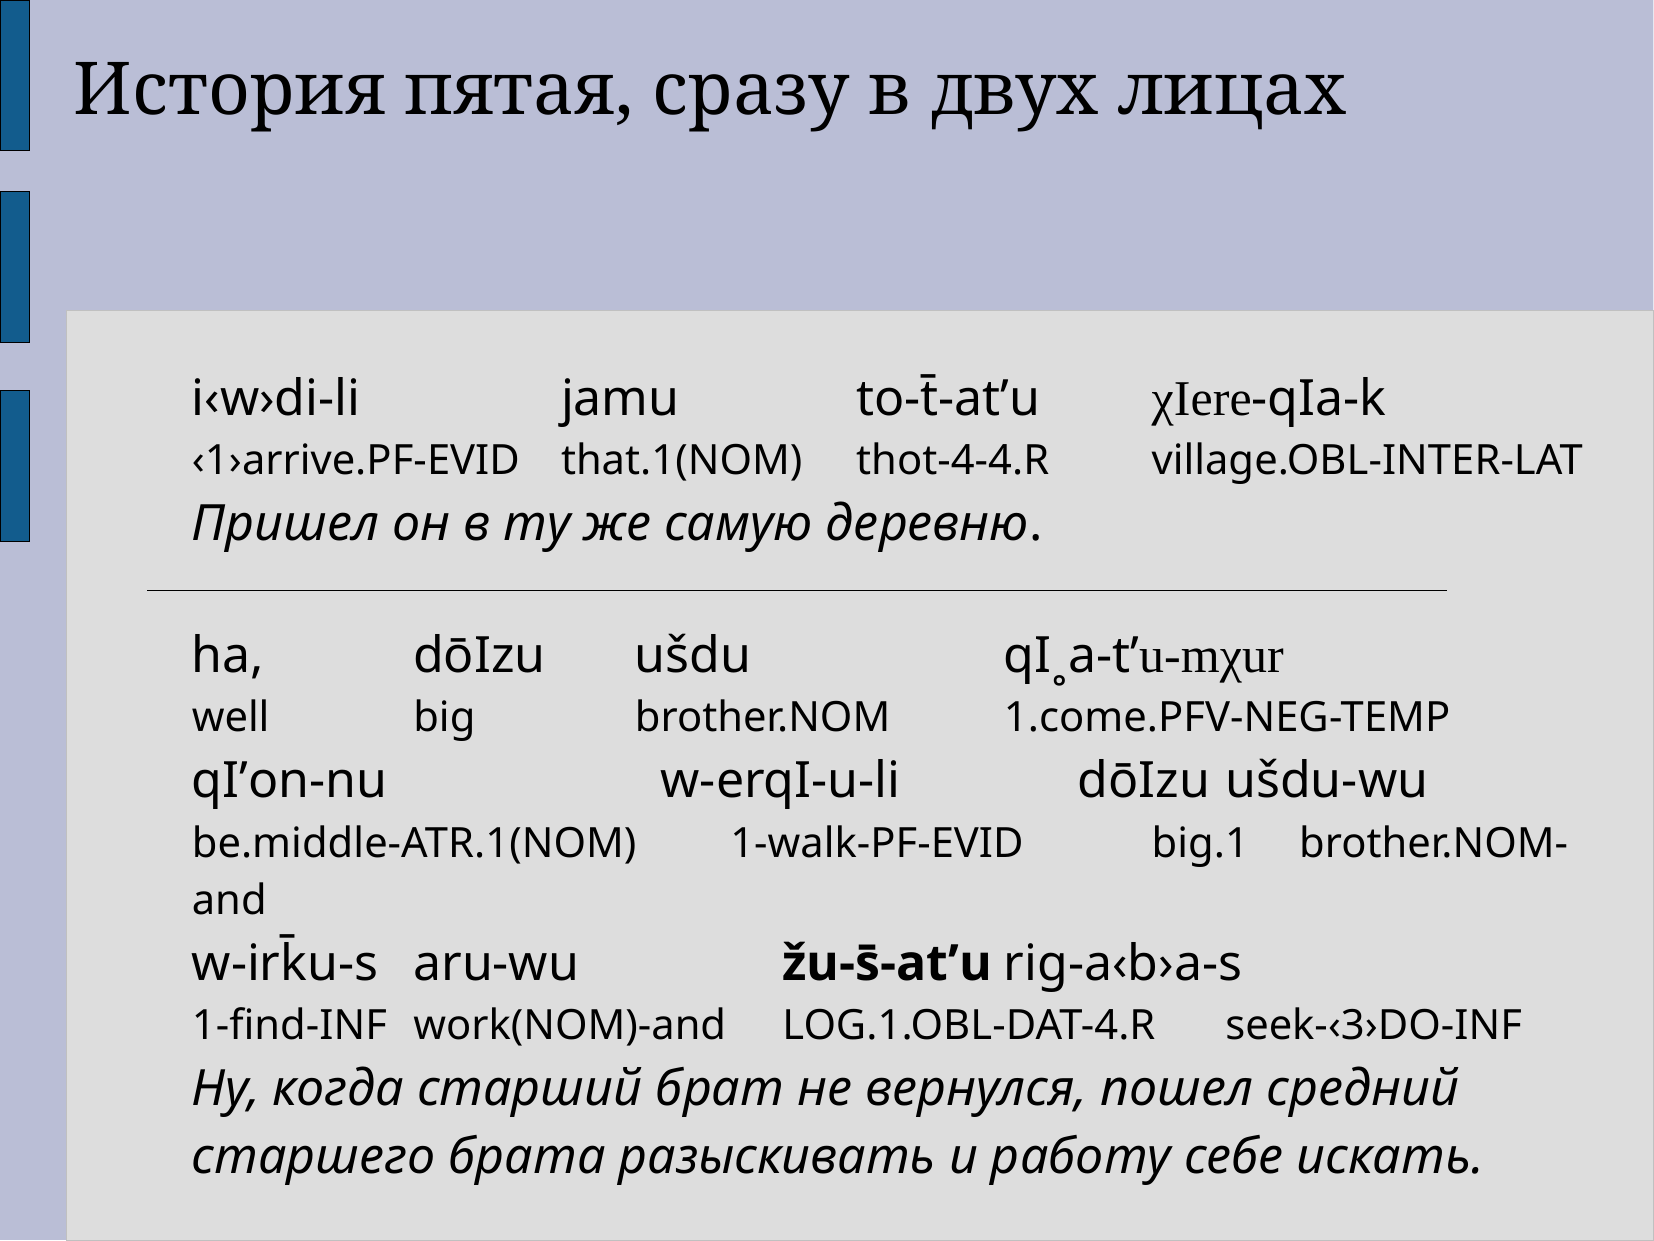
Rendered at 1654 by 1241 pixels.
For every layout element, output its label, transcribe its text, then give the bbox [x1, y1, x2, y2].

text_box i‹w›di-li jamu to-t̄-atʼu χӀere-qӀa-k ‹1›arrive.PF-EVID that.1(NOM) thot-4-4.R village.OBL-INTER-LAT Пришел он в ту же самую деревню. [177, 354, 1654, 602]
text_box ha, dōӀzu ušdu qӀ˳a-tʼu-mχur well big brother.NOM 1.come.PFV-NEG-TEMP qӀʼon-nu w-erqӀ-u-li dōӀzu ušdu-wu be.middle-ATR.1(NOM) 1-walk-PF-EVID big.1 brother.NOM-and w-irk̄u-s aru-wu žu-s̄-atʼu rig-a‹b›a-s 1-find-INF work(NOM)-and LOG.1.OBL-DAT-4.R seek-‹3›DO-INF Ну, когда старший брат не вернулся, пошел средний старшего брата разыскивать и работу себе искать. [177, 611, 1625, 1241]
text_box История пятая, сразу в двух лицах [58, 29, 1654, 143]
